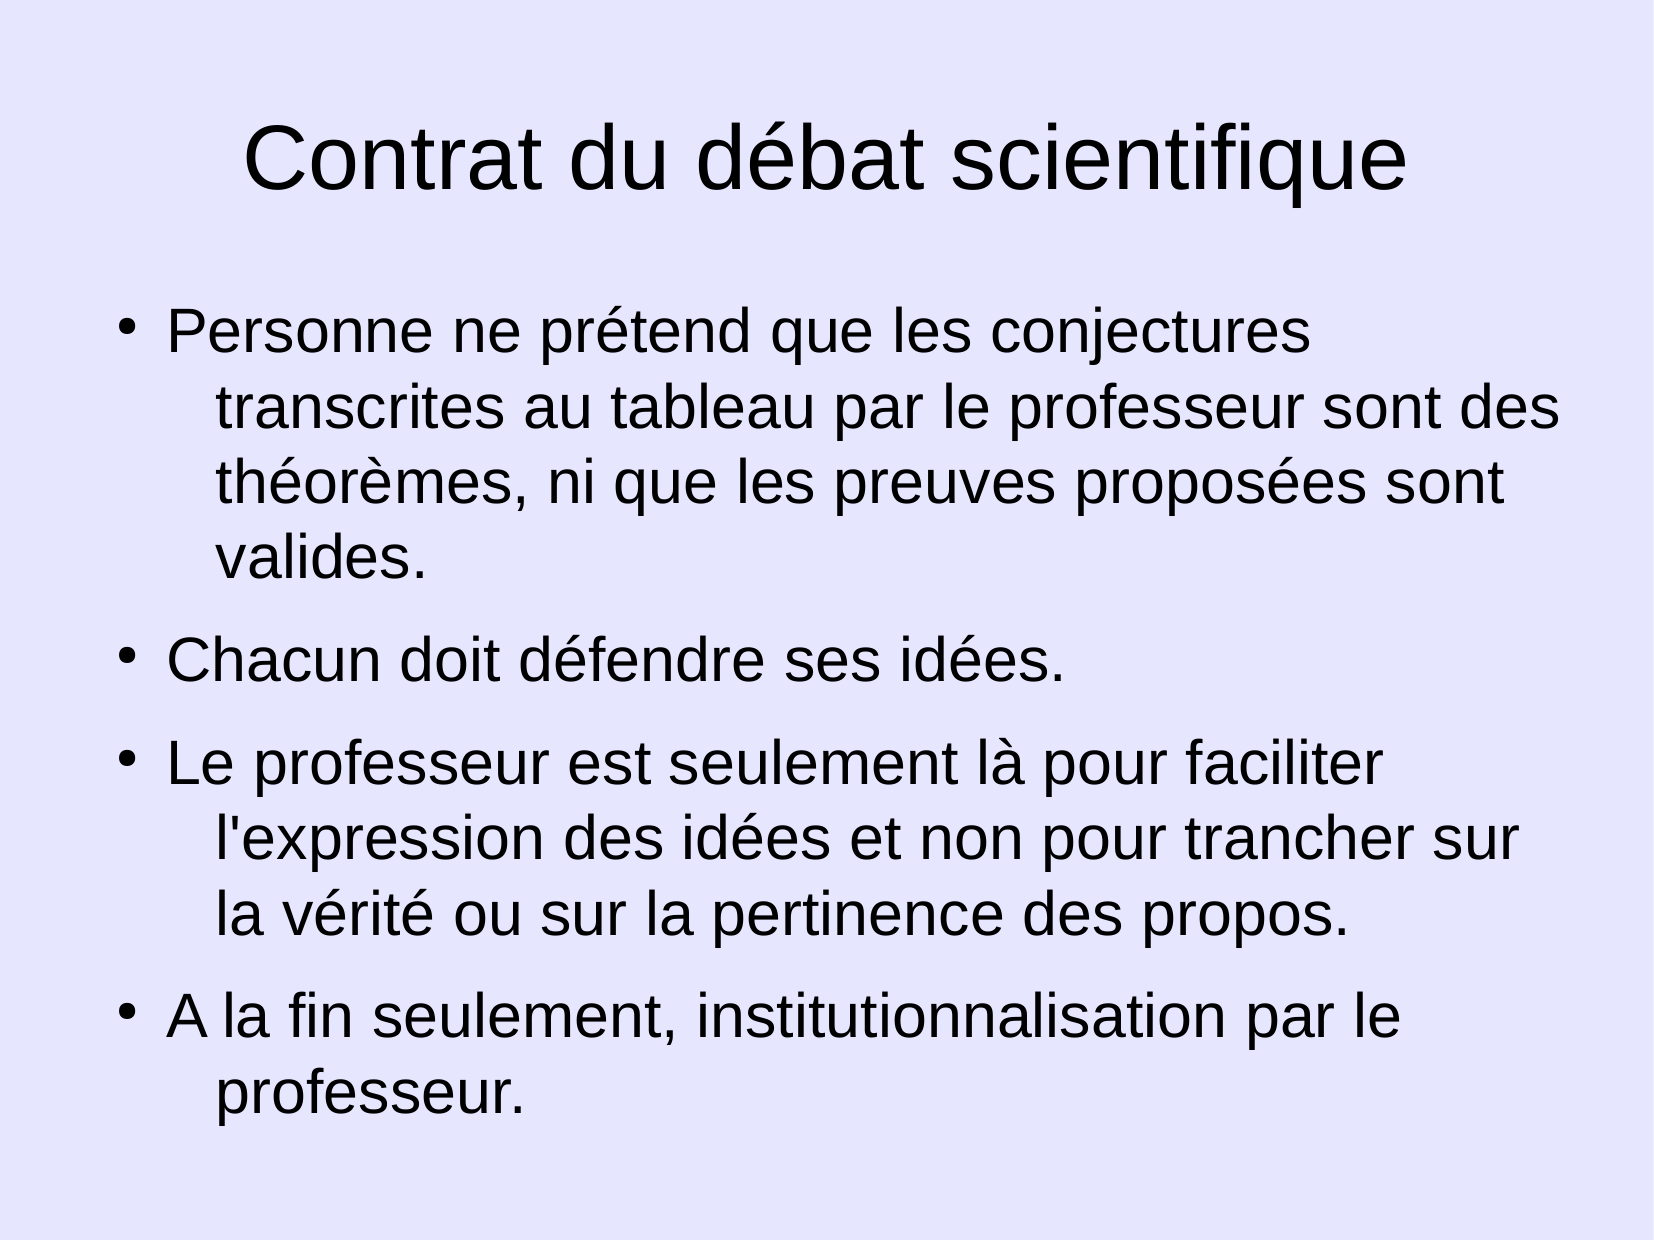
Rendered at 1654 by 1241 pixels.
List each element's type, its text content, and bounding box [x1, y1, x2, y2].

list Personne ne prétend que les conjectures transcrites au tableau par le professeur sont des théorèmes, ni que les preuves proposées sont valides. Chacun doit défendre ses idées. Le professeur est seulement là pour faciliter l'expression des idées et non pour trancher sur la vérité ou sur la pertinence des propos. A la fin seulement, institutionnalisation par le professeur. [82, 290, 1571, 1127]
title Contrat du débat scientifique [82, 56, 1571, 250]
